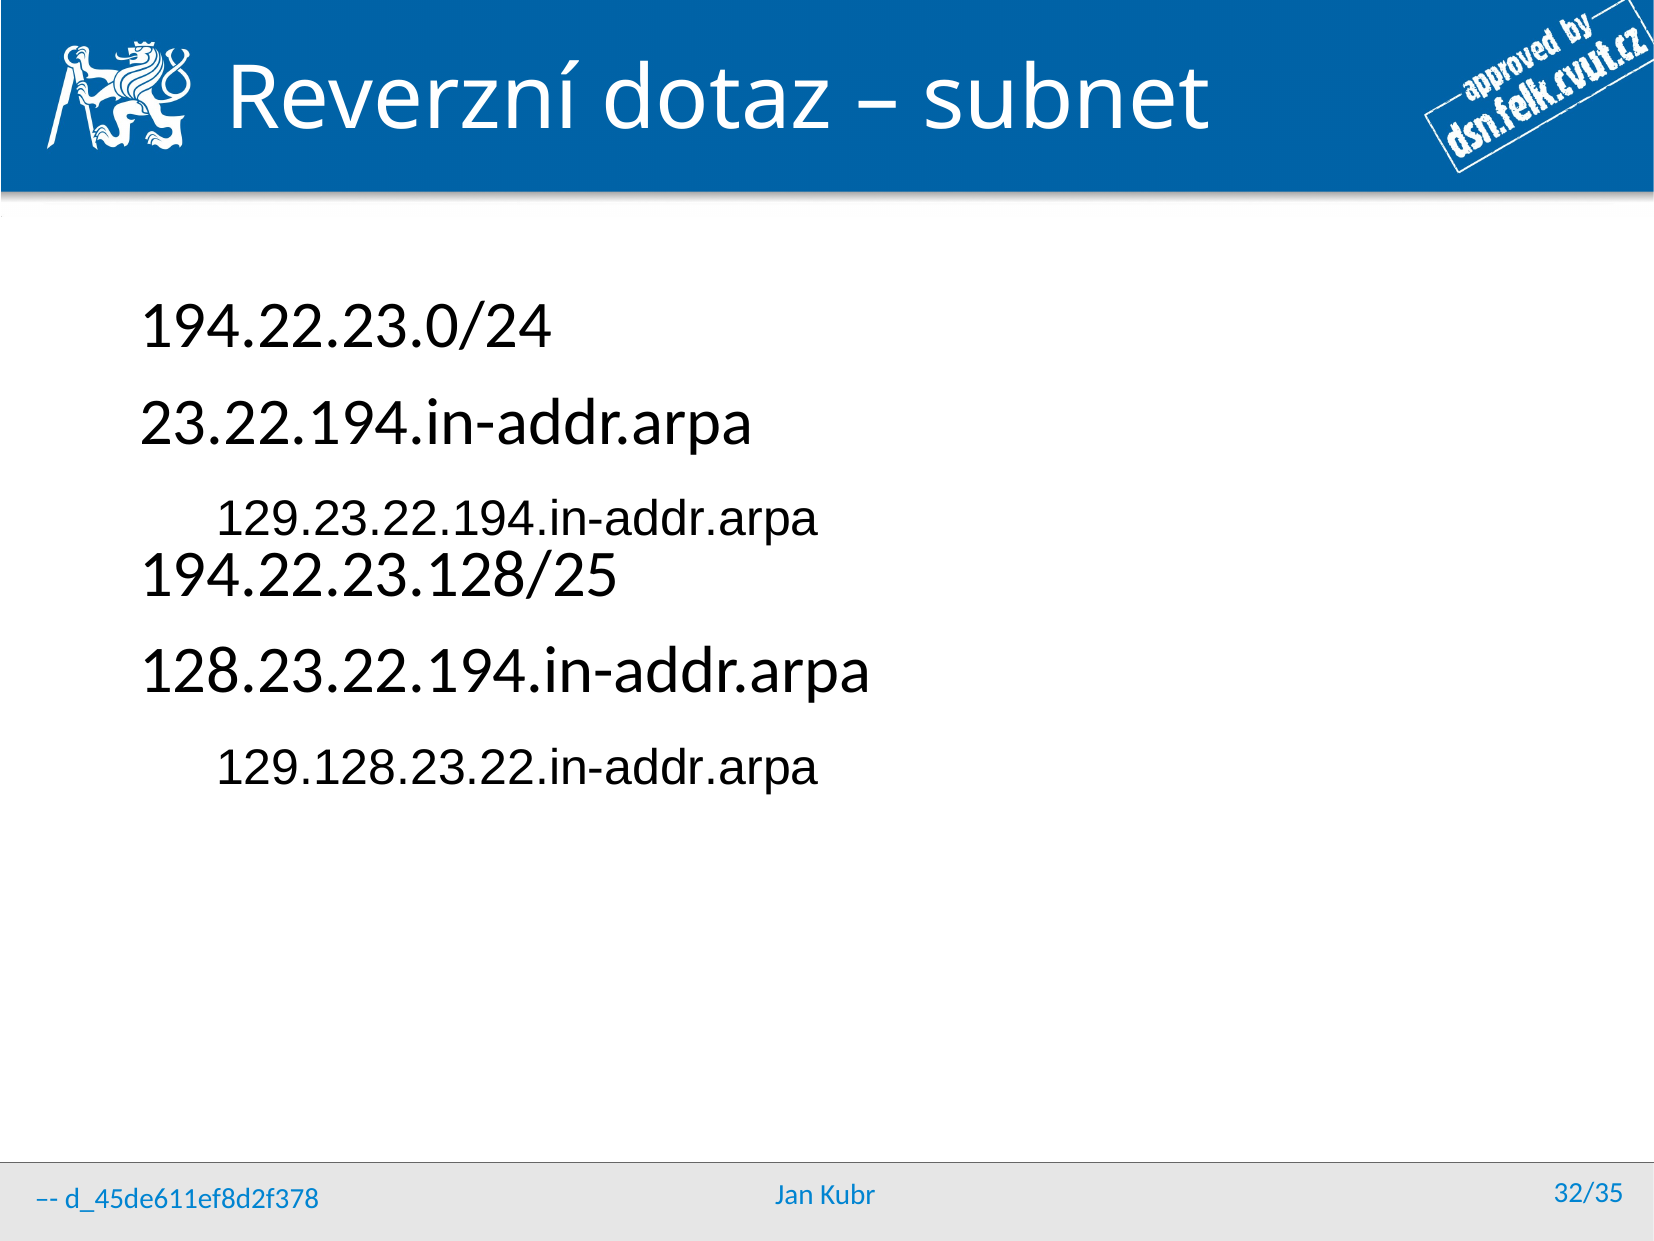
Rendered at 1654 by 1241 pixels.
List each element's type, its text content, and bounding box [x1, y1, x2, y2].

list 194.22.23.0/24 23.22.194.in-addr.arpa 129.23.22.194.in-addr.arpa 194.22.23.128/25 128.23.22.194.in-addr.arpa 129.128.23.22.in-addr.arpa [121, 297, 1534, 1126]
picture [1, 0, 1654, 217]
title Reverzní dotaz – subnet [225, 0, 1426, 188]
